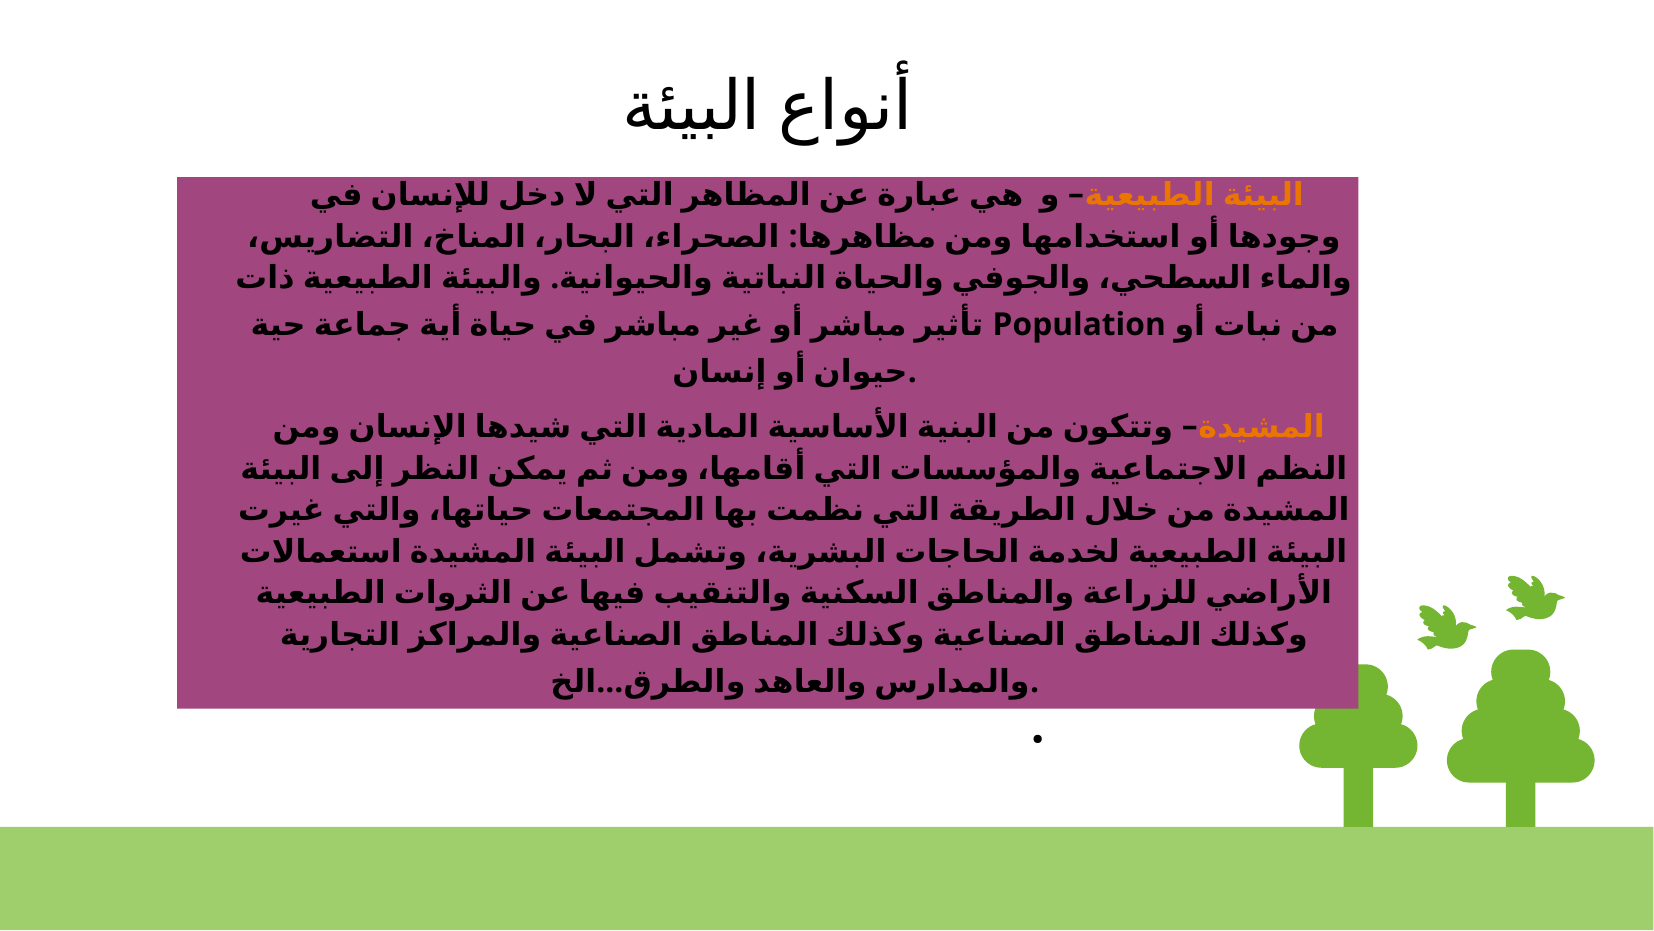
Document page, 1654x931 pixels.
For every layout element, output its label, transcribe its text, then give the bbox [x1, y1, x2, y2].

list البيئة الطبيعية– و هي عبارة عن المظاهر التي لا دخل للإنسان في وجودها أو استخدامها ومن مظاهرها: الصحراء، البحار، المناخ، التضاريس، والماء السطحي، والجوفي والحياة النباتية والحيوانية. والبيئة الطبيعية ذات تأثير مباشر أو غير مباشر في حياة أية جماعة حية Population من نبات أو حيوان أو إنسان. المشيدة– وتتكون من البنية الأساسية المادية التي شيدها الإنسان ومن النظم الاجتماعية والمؤسسات التي أقامها، ومن ثم يمكن النظر إلى البيئة المشيدة من خلال الطريقة التي نظمت بها المجتمعات حياتها، والتي غيرت البيئة الطبيعية لخدمة الحاجات البشرية، وتشمل البيئة المشيدة استعمالات الأراضي للزراعة والمناطق السكنية والتنقيب فيها عن الثروات الطبيعية وكذلك المناطق الصناعية وكذلك المناطق الصناعية والمراكز التجارية والمدارس والعاهد والطرق…الخ. [177, 177, 1359, 709]
title أنواع البيئة [29, 29, 1506, 178]
